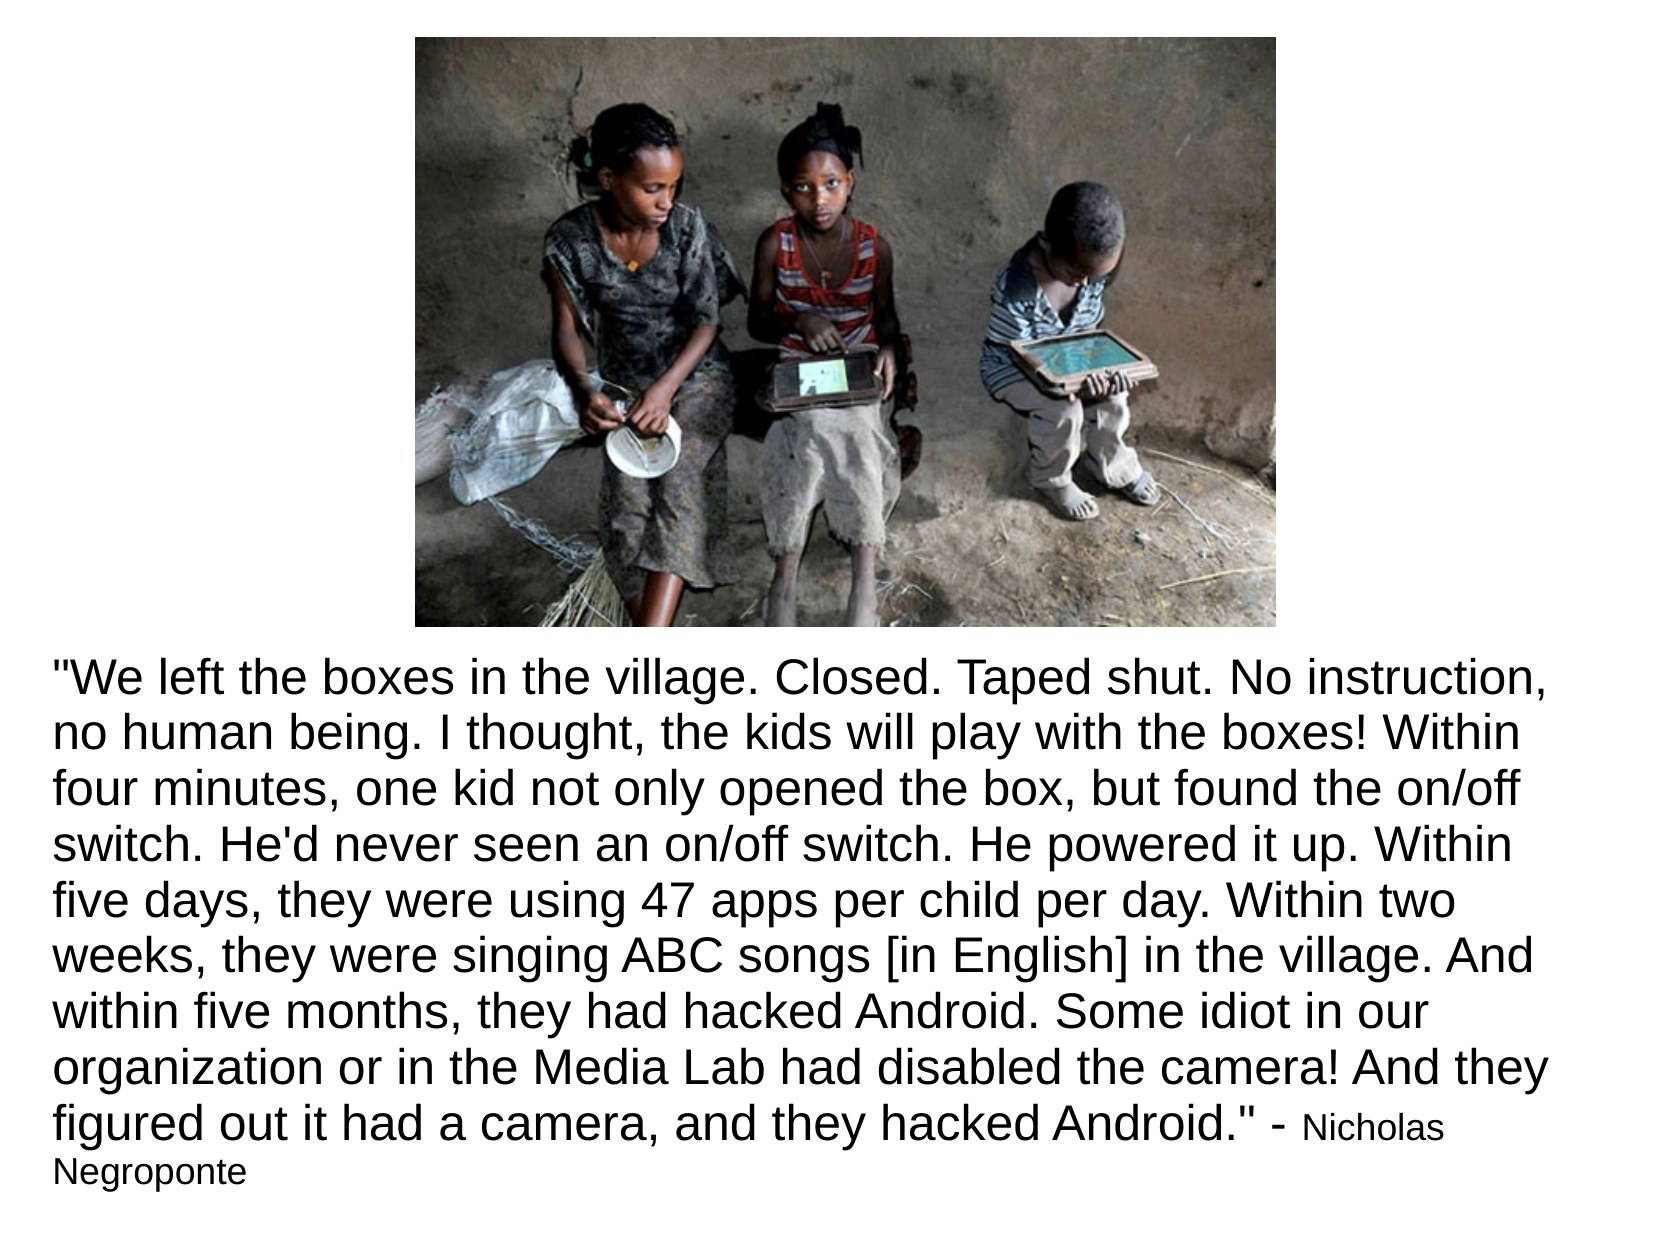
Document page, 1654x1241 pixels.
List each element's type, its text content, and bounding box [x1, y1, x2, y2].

picture [415, 37, 1276, 627]
text_box "We left the boxes in the village. Closed. Taped shut. No instruction, no human being. I thought, the kids will play with the boxes! Within four minutes, one kid not only opened the box, but found the on/off switch. He'd never seen an on/off switch. He powered it up. Within five days, they were using 47 apps per child per day. Within two weeks, they were singing ABC songs [in English] in the village. And within five months, they had hacked Android. Some idiot in our organization or in the Media Lab had disabled the camera! And they figured out it had a camera, and they hacked Android." - Nicholas Negroponte [37, 641, 1613, 1201]
